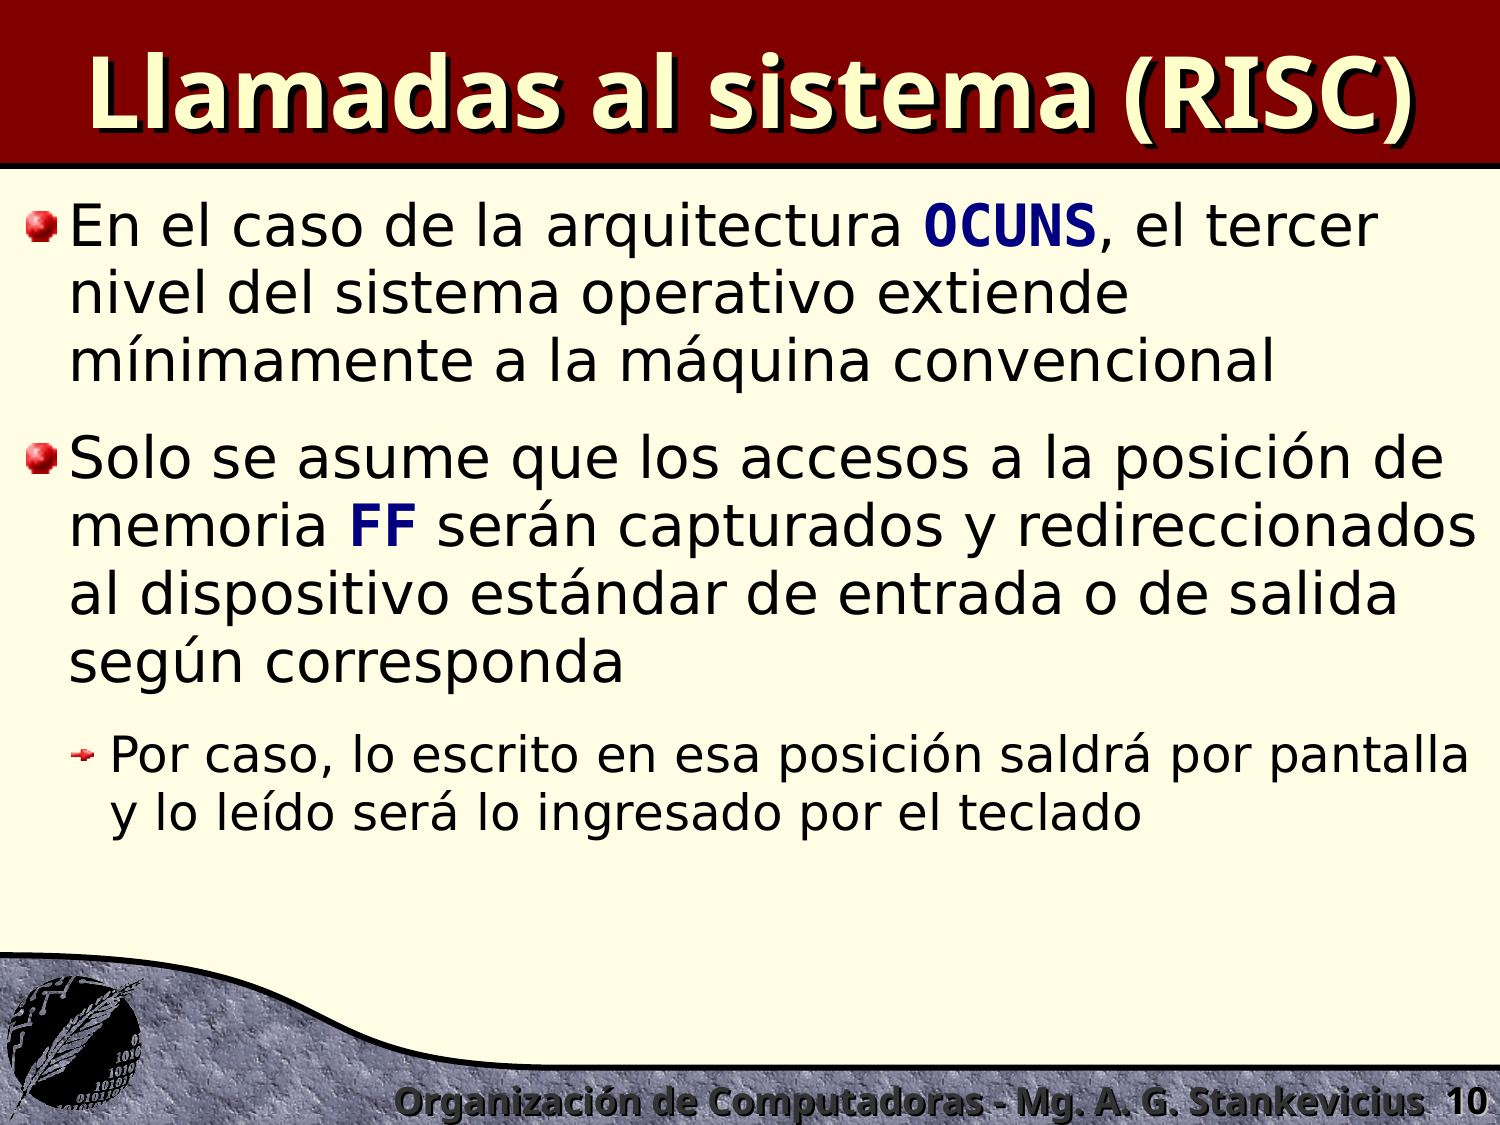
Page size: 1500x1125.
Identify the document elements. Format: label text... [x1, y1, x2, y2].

title Llamadas al sistema (RISC) [15, 5, 1485, 160]
picture [802, 1100, 806, 1110]
list En el caso de la arquitectura OCUNS, el tercer nivel del sistema operativo extiende mínimamente a la máquina convencional Solo se asume que los accesos a la posición de memoria FF serán capturados y redireccionados al dispositivo estándar de entrada o de salida según corresponda Por caso, lo escrito en esa posición saldrá por pantalla y lo leído será lo ingresado por el teclado [11, 192, 1486, 845]
picture [448, 1100, 455, 1110]
picture [1058, 1100, 1065, 1110]
picture [0, 959, 1500, 1125]
